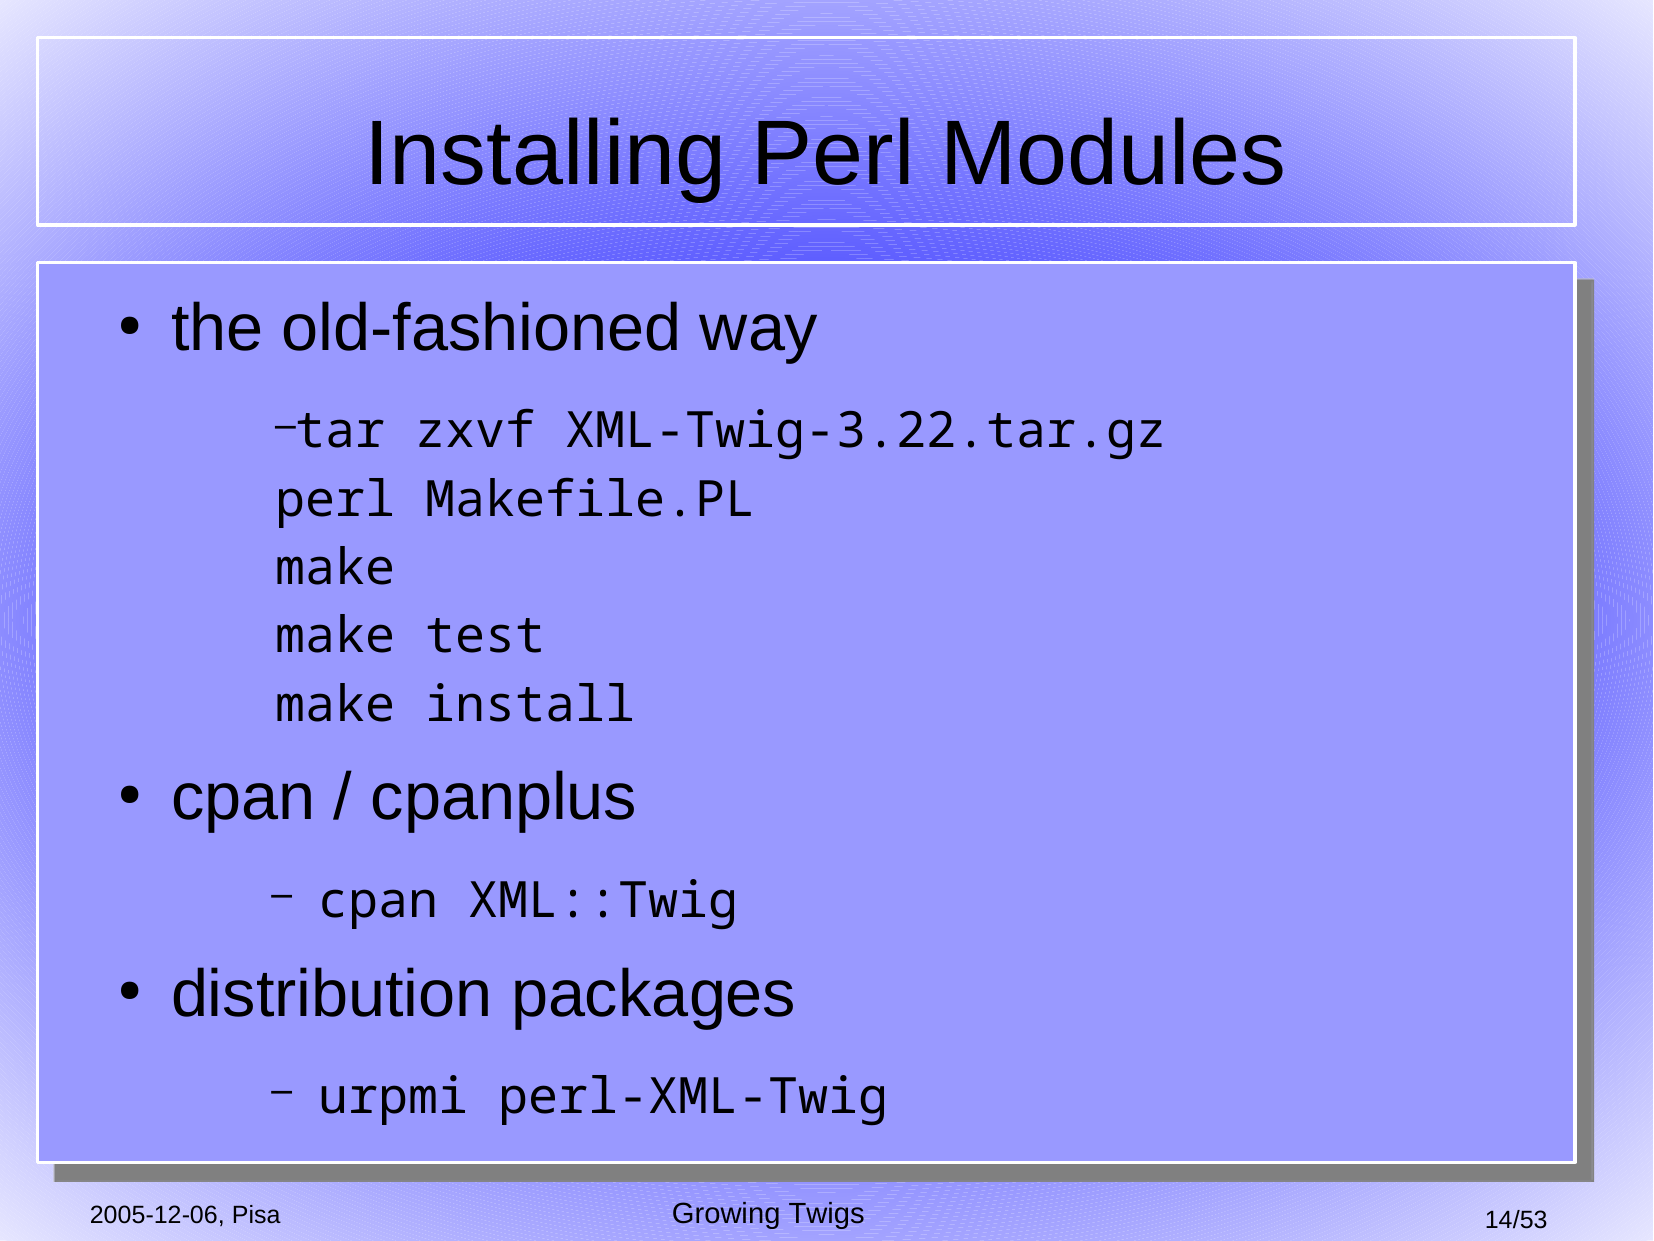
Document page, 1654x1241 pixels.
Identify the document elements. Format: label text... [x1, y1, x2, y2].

title Installing Perl Modules [82, 49, 1571, 257]
list the old-fashioned way tar zxvf XML-Twig-3.22.tar.gz perl Makefile.PL make make test make install cpan / cpanplus cpan XML::Twig distribution packages urpmi perl-XML-Twig [82, 290, 1571, 1109]
